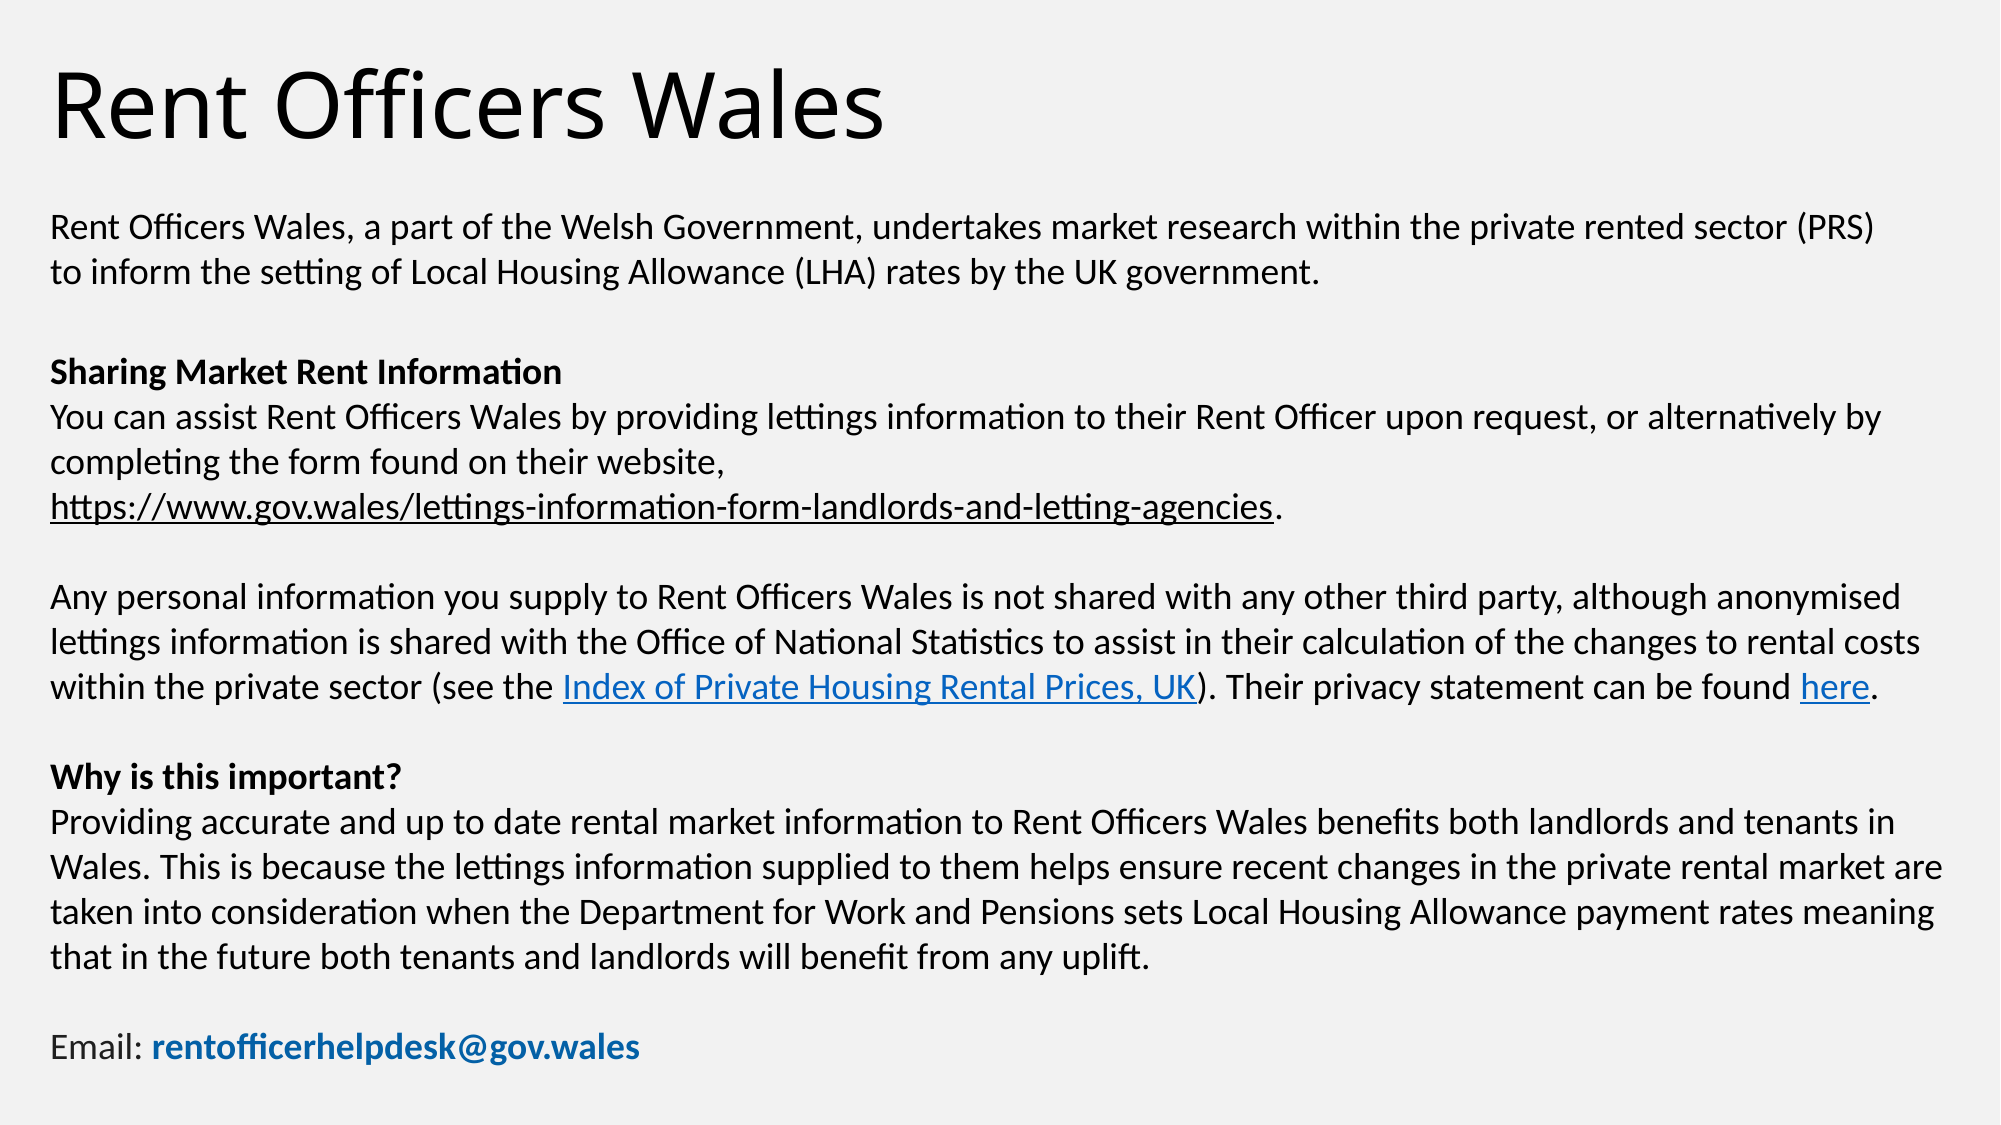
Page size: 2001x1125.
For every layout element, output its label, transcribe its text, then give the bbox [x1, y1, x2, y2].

text_box Sharing Market Rent Information You can assist Rent Officers Wales by providing lettings information to their Rent Officer upon request, or alternatively by completing the form found on their website, https://www.gov.wales/lettings-information-form-landlords-and-letting-agencies. Any personal information you supply to Rent Officers Wales is not shared with any other third party, although anonymised lettings information is shared with the Office of National Statistics to assist in their calculation of the changes to rental costs within the private sector (see the Index of Private Housing Rental Prices, UK). Their privacy statement can be found here. Why is this important? Providing accurate and up to date rental market information to Rent Officers Wales benefits both landlords and tenants in Wales. This is because the lettings information supplied to them helps ensure recent changes in the private rental market are taken into consideration when the Department for Work and Pensions sets Local Housing Allowance payment rates meaning that in the future both tenants and landlords will benefit from any uplift. Email: rentofficerhelpdesk@gov.wales [35, 339, 1971, 1082]
text_box Rent Officers Wales, a part of the Welsh Government, undertakes market research within the private rented sector (PRS) to inform the setting of Local Housing Allowance (LHA) rates by the UK government. [35, 194, 1896, 301]
title Rent Officers Wales [35, 0, 1761, 218]
